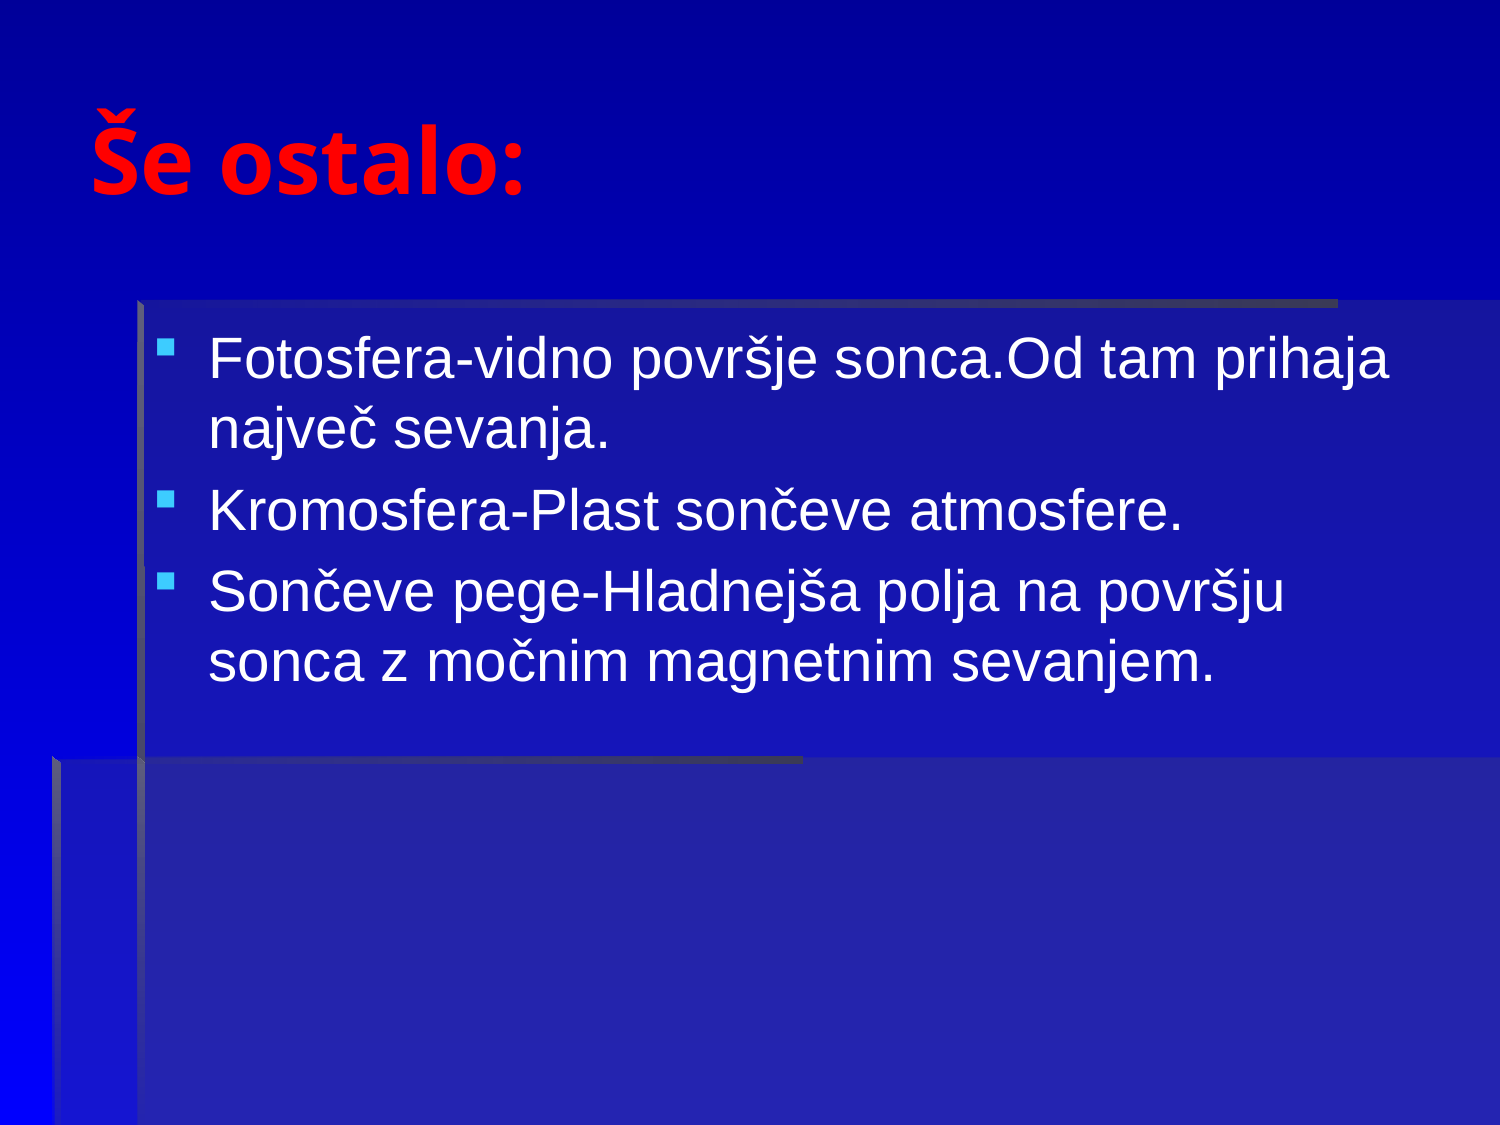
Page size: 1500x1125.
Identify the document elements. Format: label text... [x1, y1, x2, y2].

title Še ostalo: [75, 40, 1451, 275]
list Fotosfera-vidno površje sonca.Od tam prihaja največ sevanja. Kromosfera-Plast sončeve atmosfere. Sončeve pege-Hladnejša polja na površju sonca z močnim magnetnim sevanjem. [137, 312, 1451, 1000]
